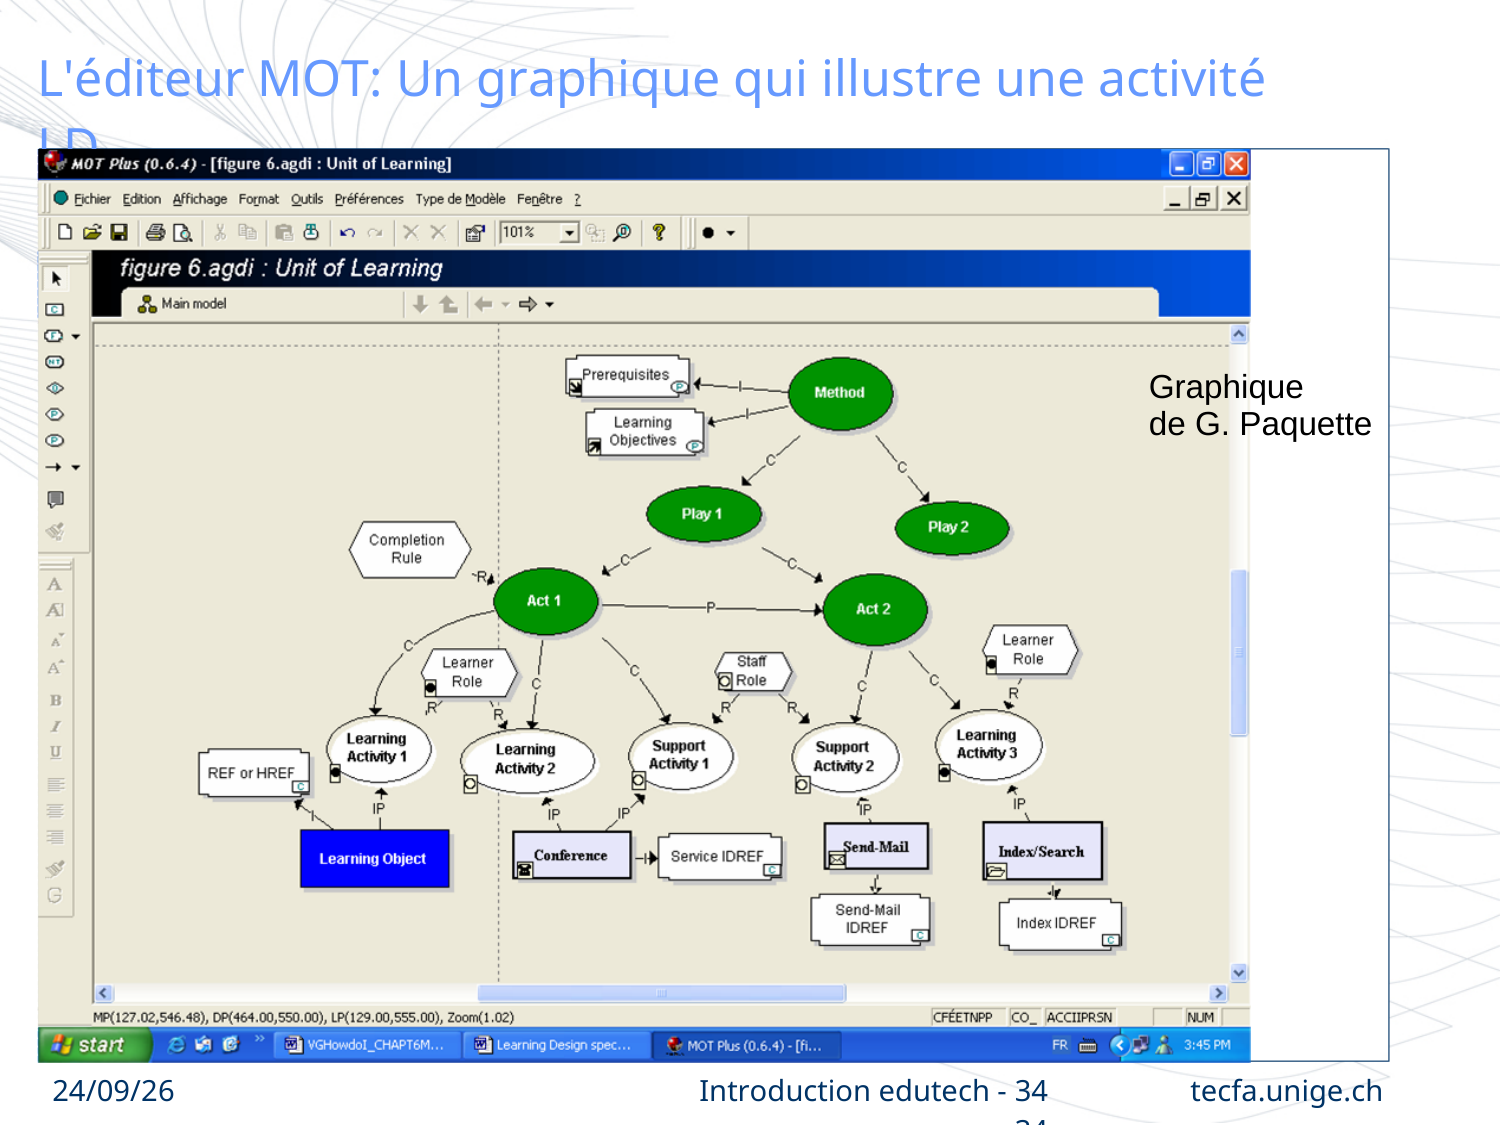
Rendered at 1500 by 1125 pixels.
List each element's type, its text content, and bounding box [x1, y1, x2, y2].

title L'éditeur MOT: Un graphique qui illustre une activité LD [37, 60, 1313, 161]
text_box Graphique de G. Paquette [1134, 360, 1388, 451]
picture [0, 0, 1500, 1123]
